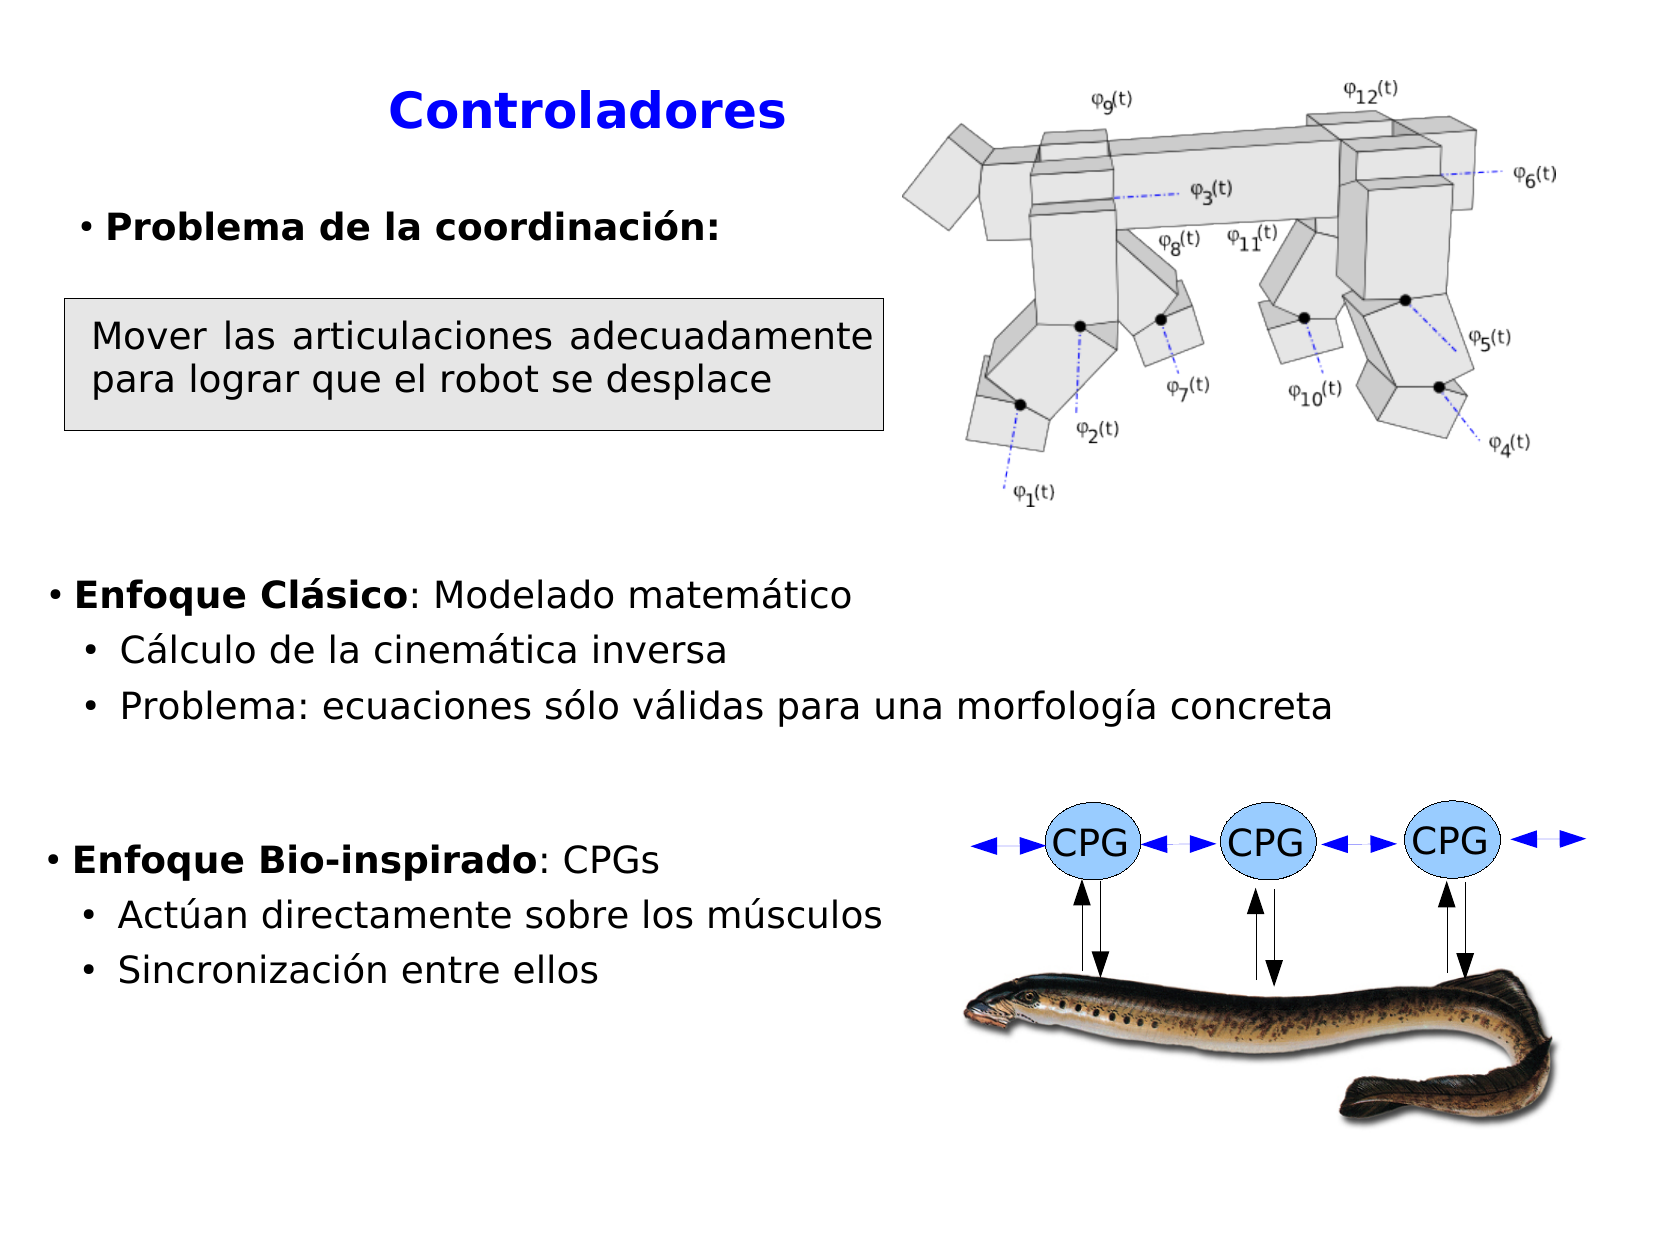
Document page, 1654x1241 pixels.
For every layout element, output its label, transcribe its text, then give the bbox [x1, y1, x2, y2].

text_box [1234, 802, 1303, 814]
text_box Enfoque Clásico: Modelado matemático Cálculo de la cinemática inversa Problema: ecuaciones sólo válidas para una morfología concreta [33, 566, 1350, 736]
text_box CPG [1212, 814, 1320, 873]
text_box [1058, 802, 1128, 814]
text_box Mover las articulaciones adecuadamente para lograr que el robot se desplace [76, 307, 898, 410]
text_box CPG [1036, 814, 1145, 873]
text_box [1241, 873, 1296, 880]
text_box [64, 298, 884, 431]
text_box [1418, 800, 1487, 812]
text_box Problema de la coordinación: [65, 198, 799, 257]
text_box [1426, 872, 1479, 879]
text_box CPG [1396, 812, 1504, 872]
picture [902, 80, 1556, 507]
picture [919, 914, 1601, 1183]
text_box Enfoque Bio-inspirado: CPGs Actúan directamente sobre los músculos Sincronización entre ellos [31, 831, 899, 1001]
text_box Controladores [373, 74, 803, 148]
text_box [1065, 873, 1121, 880]
